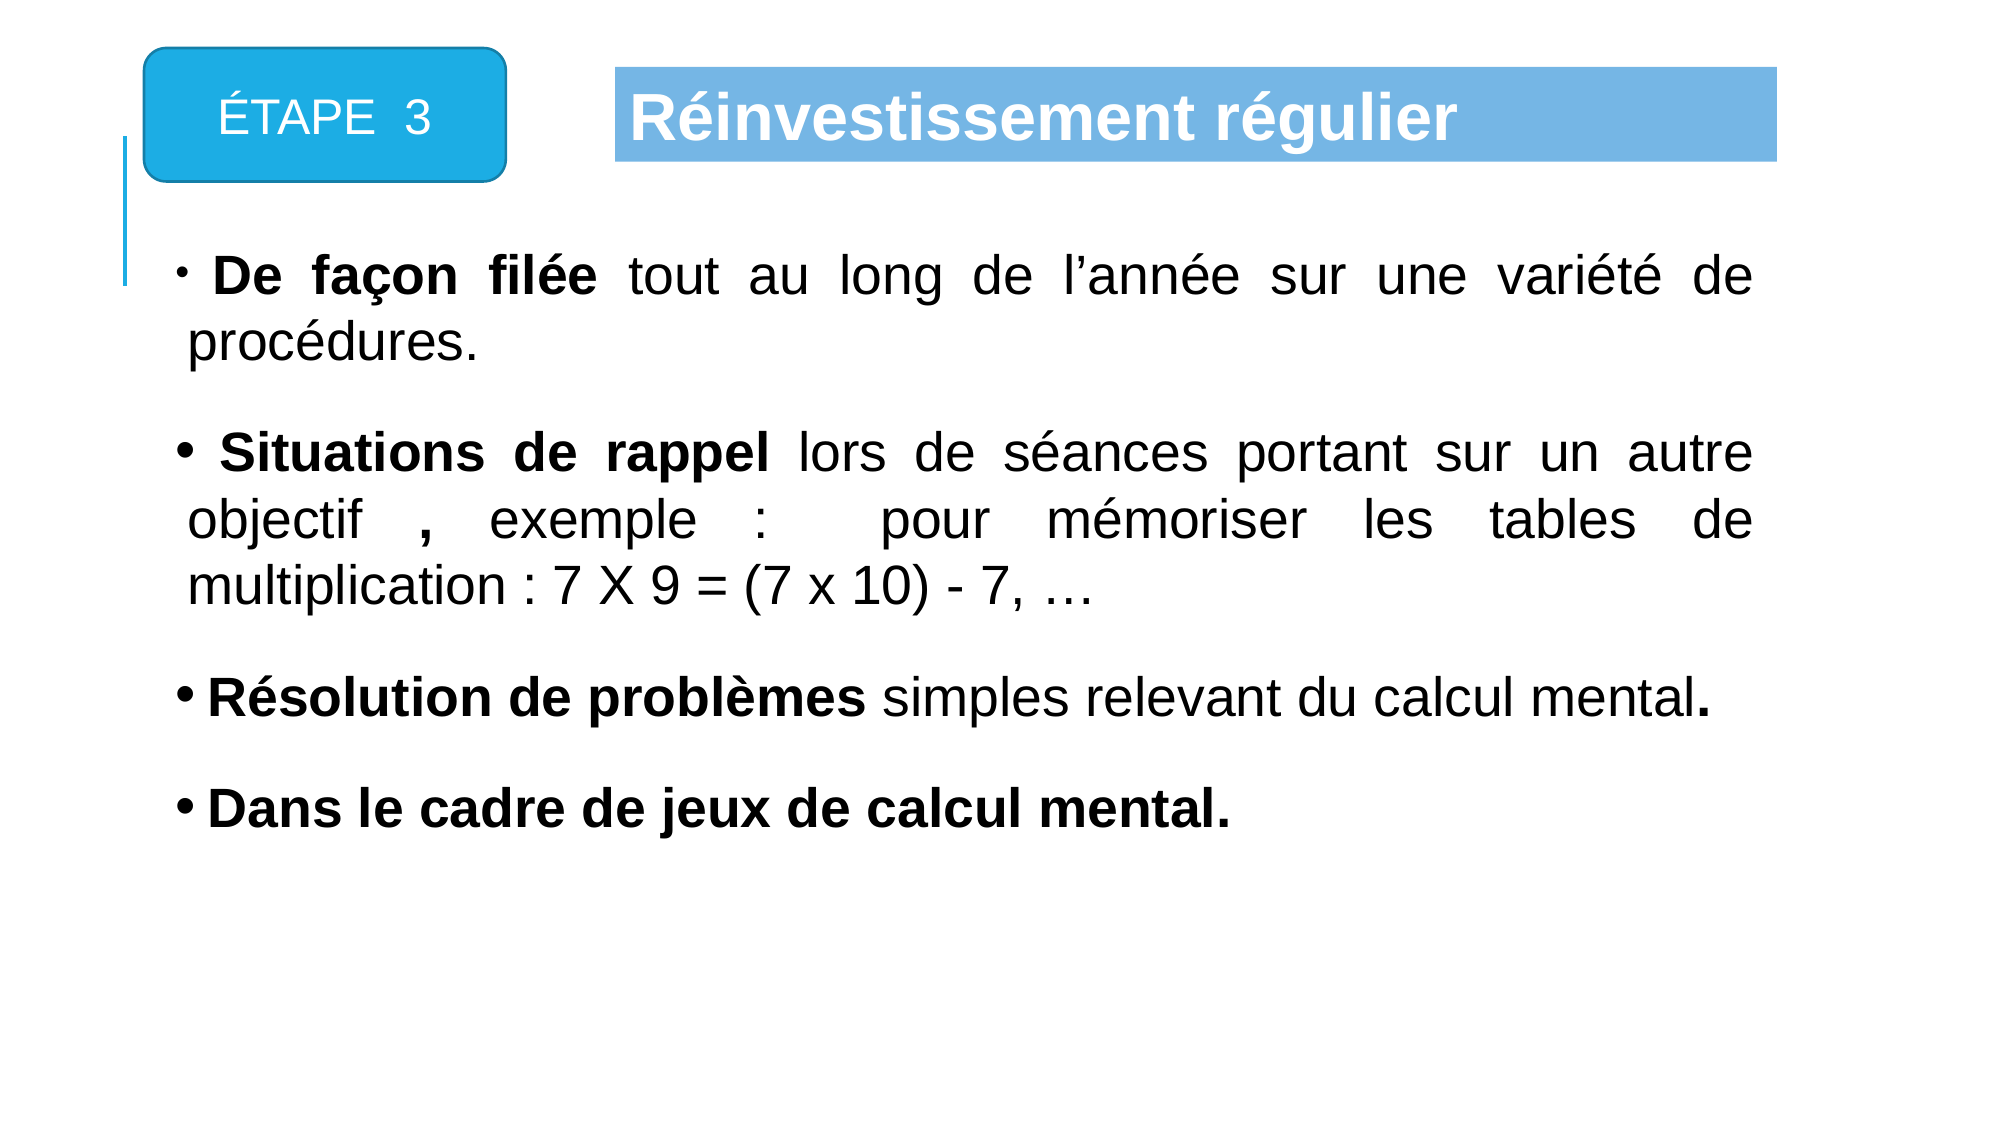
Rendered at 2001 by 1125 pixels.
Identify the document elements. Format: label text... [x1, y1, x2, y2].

text_box ÉTAPE 3 [143, 47, 506, 182]
list De façon filée tout au long de l’année sur une variété de procédures. Situations de rappel lors de séances portant sur un autre objectif , exemple : pour mémoriser les tables de multiplication : 7 X 9 = (7 x 10) - 7, … Résolution de problèmes simples relevant du calcul mental. Dans le cadre de jeux de calcul mental. [168, 231, 1763, 1035]
text_box Réinvestissement régulier [615, 66, 1777, 162]
